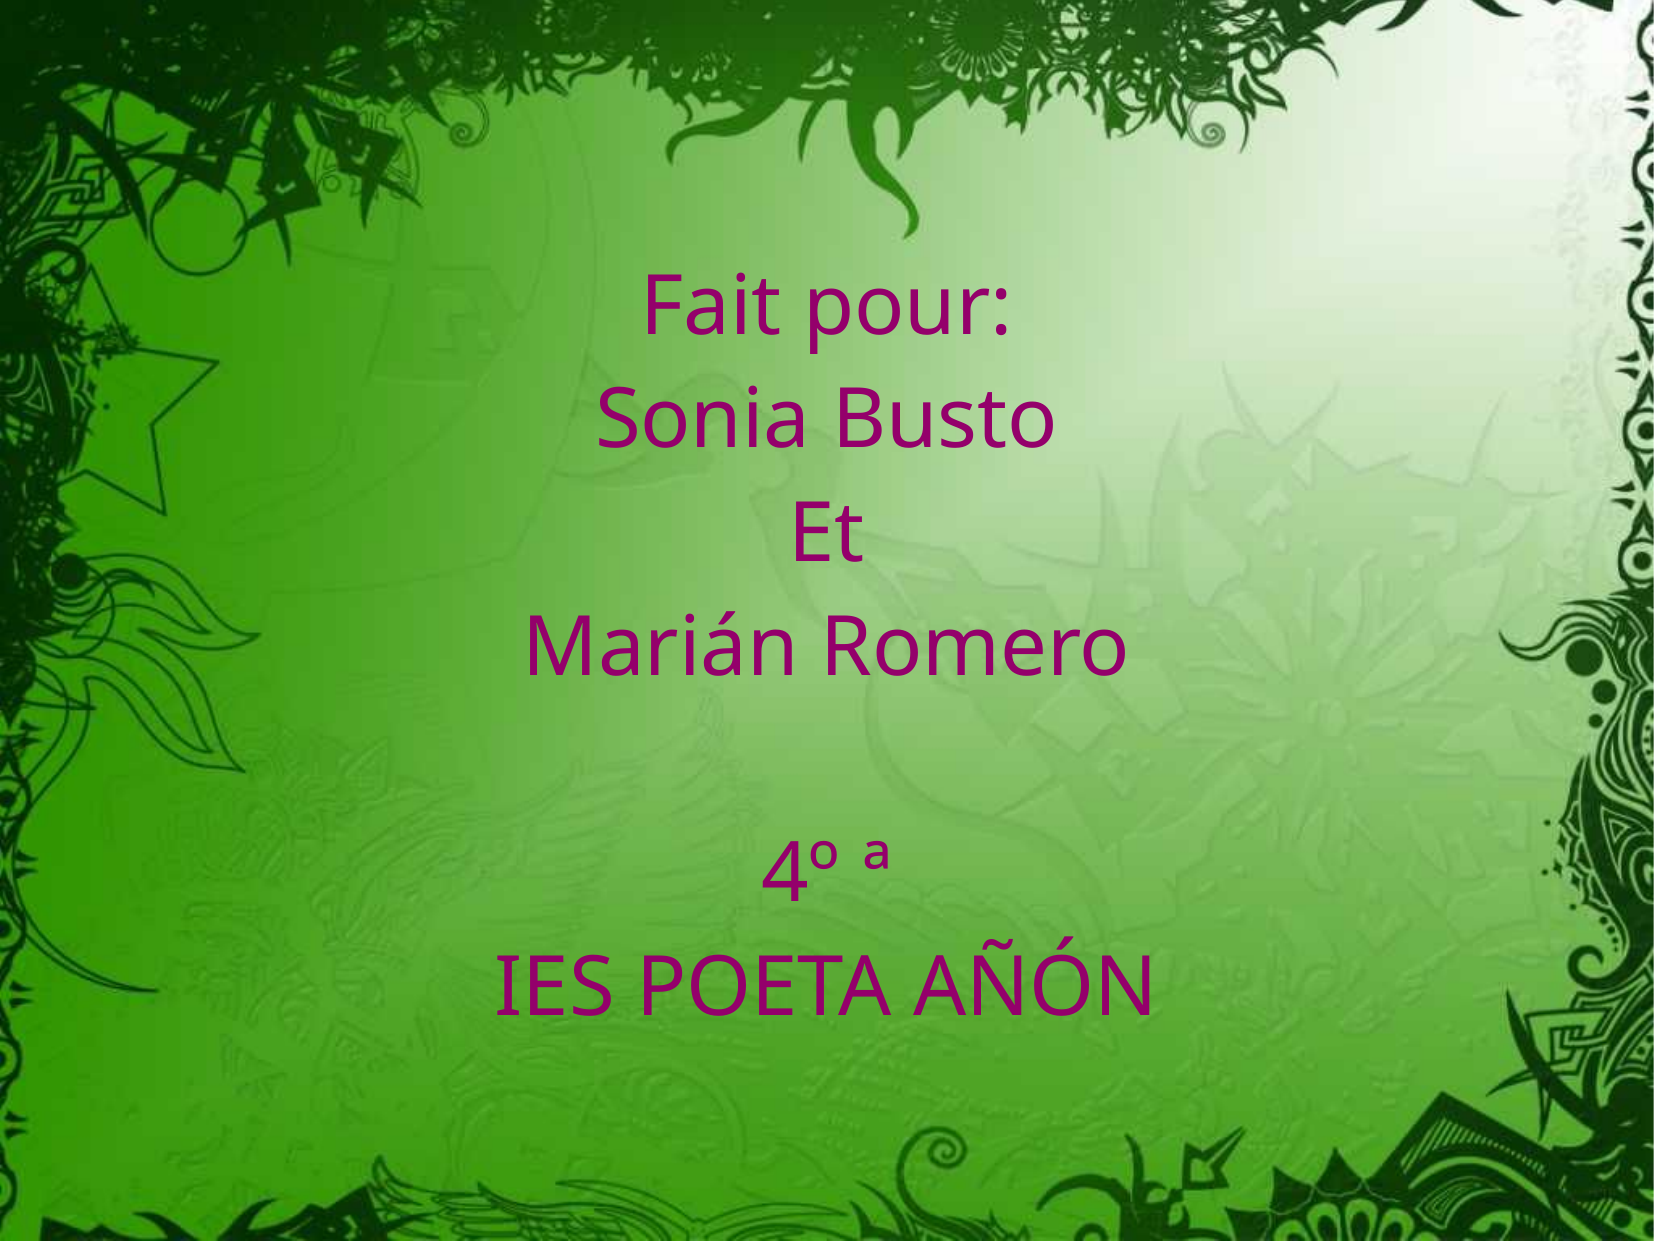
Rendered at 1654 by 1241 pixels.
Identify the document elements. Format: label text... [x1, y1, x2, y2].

subtitle Fait pour: Sonia Busto Et Marián Romero 4º ª IES POETA AÑÓN [82, 293, 1571, 1106]
picture [0, 0, 1654, 1241]
